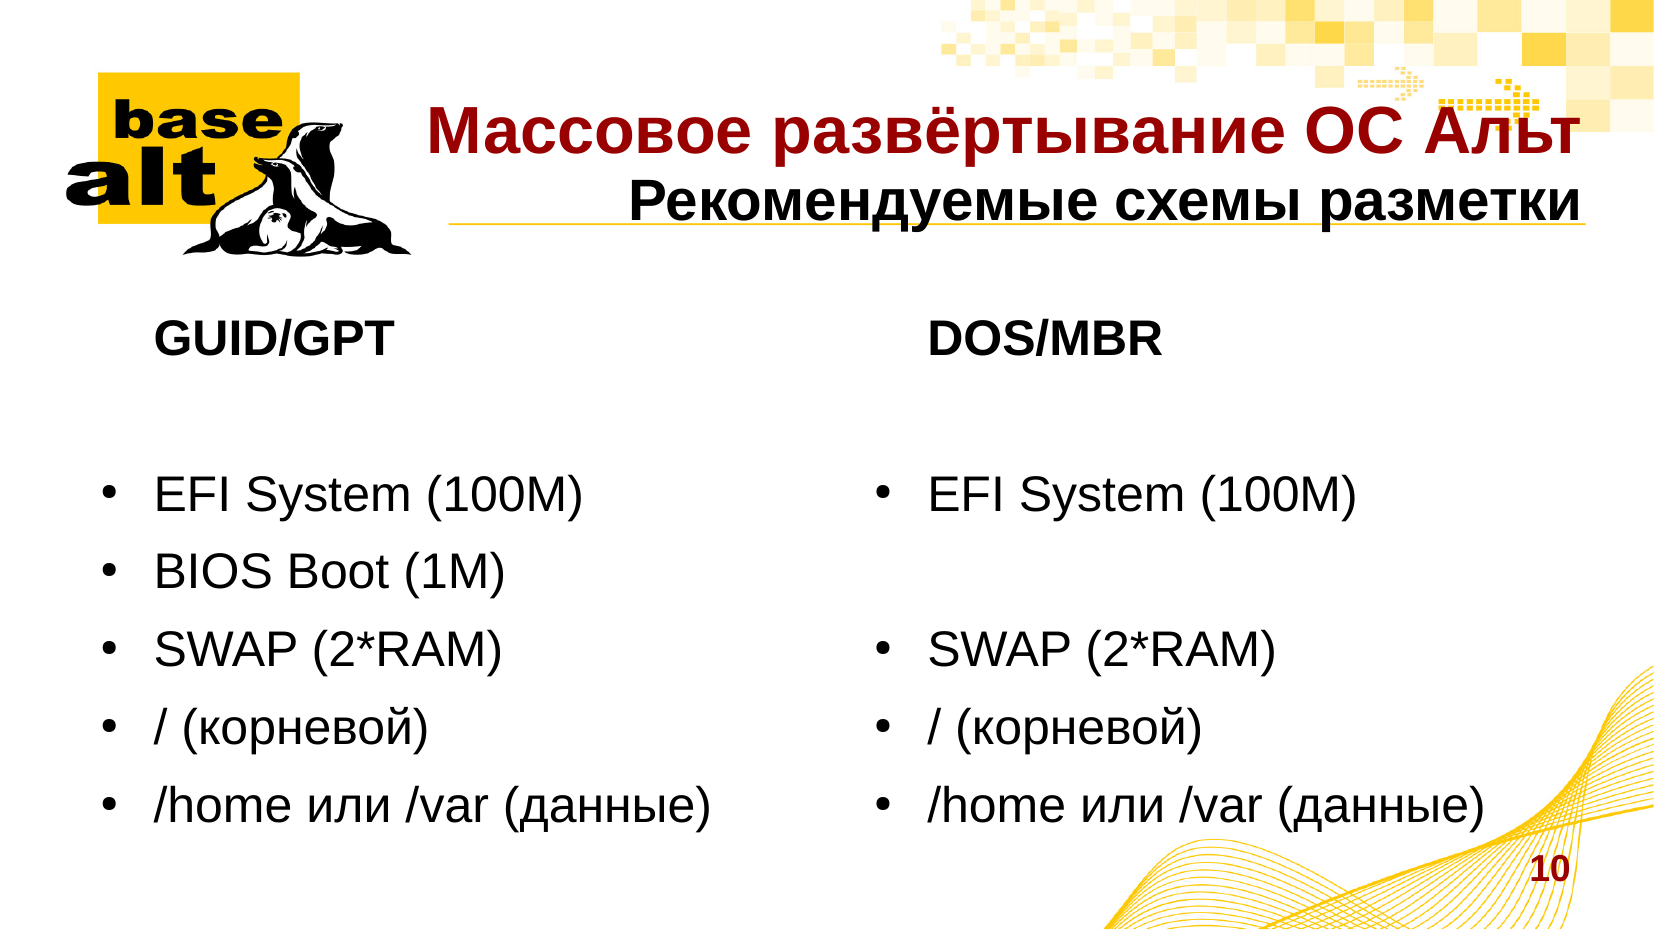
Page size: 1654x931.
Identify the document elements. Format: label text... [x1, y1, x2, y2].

list DOS/MBR EFI System (100М) SWAP (2*RAM) / (корневой) /home или /var (данные) [856, 310, 1601, 864]
title Массовое развёртывание ОС Альт Рекомендуемые схемы разметки [372, 81, 1583, 245]
list GUID/GPT EFI System (100М) BIOS Boot (1М) SWAP (2*RAM) / (корневой) /home или /var (данные) [82, 310, 827, 864]
picture [0, 0, 1654, 931]
